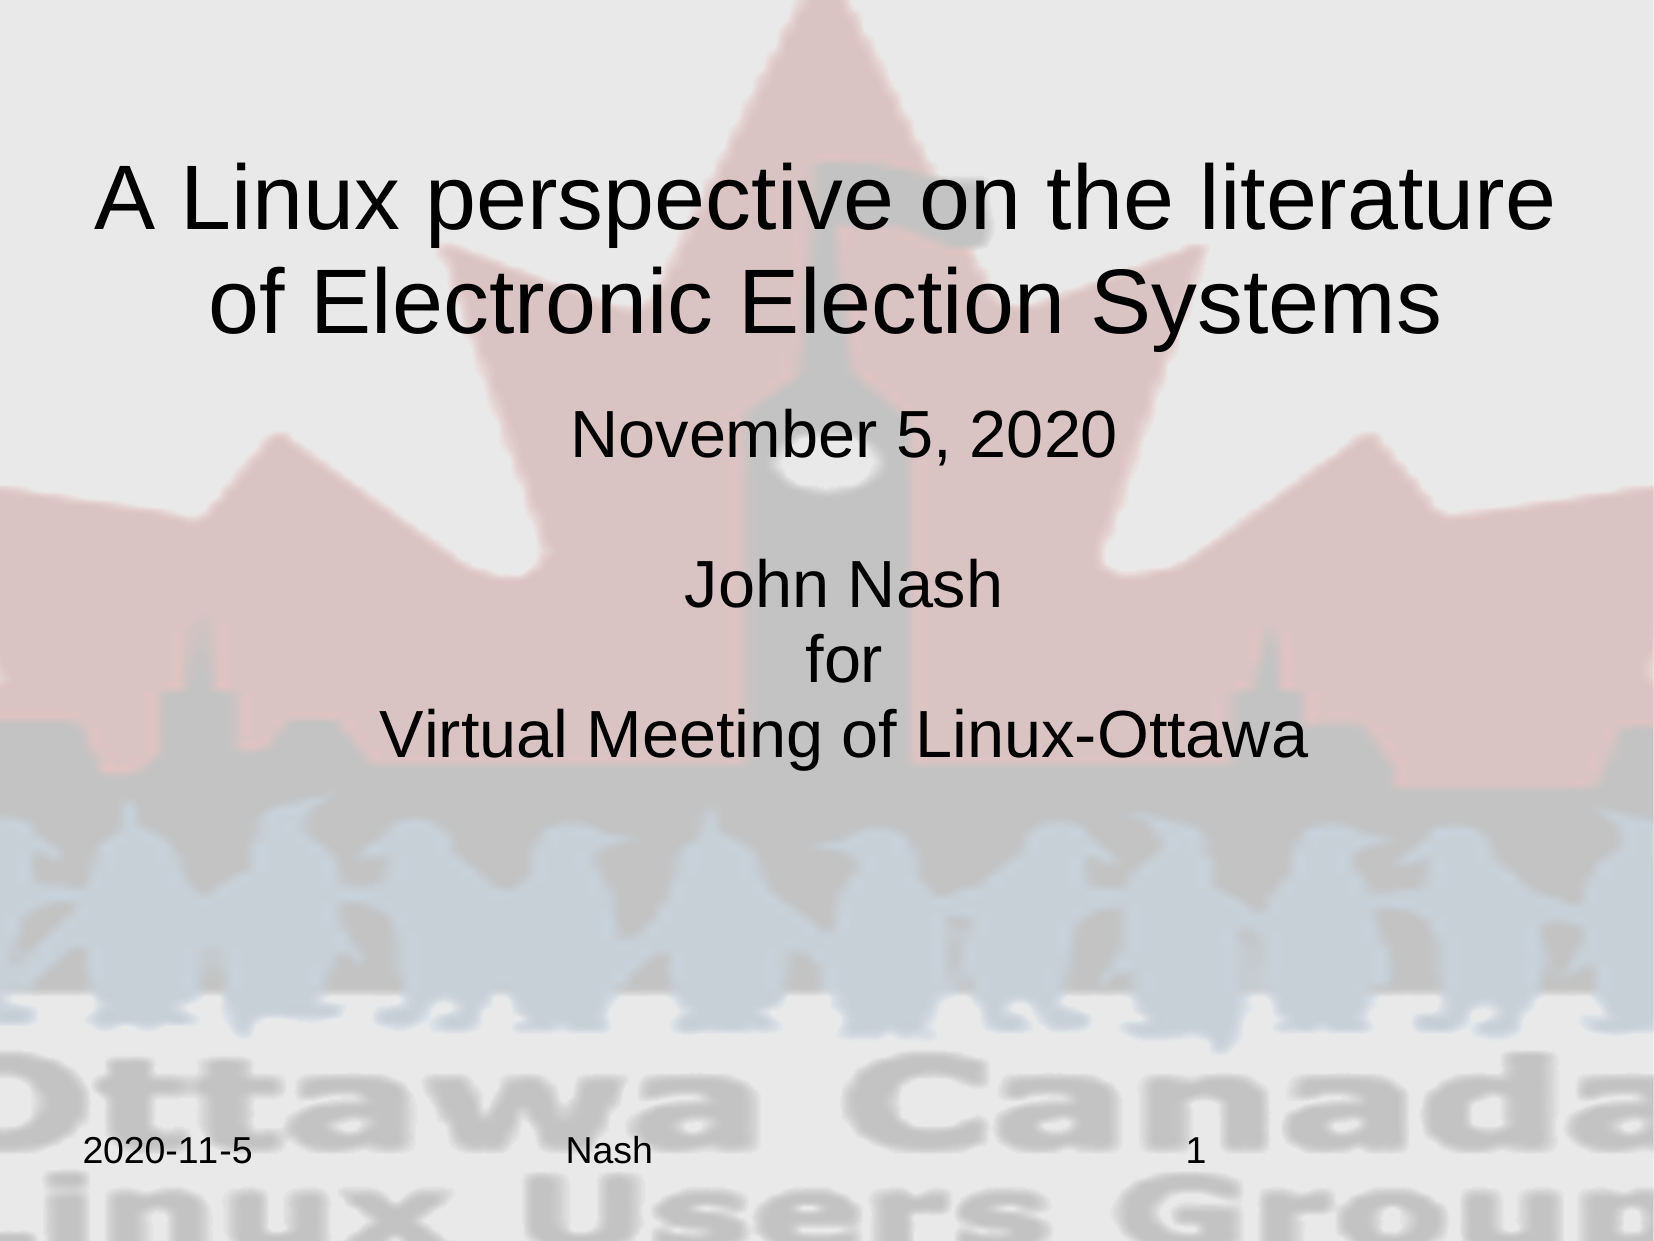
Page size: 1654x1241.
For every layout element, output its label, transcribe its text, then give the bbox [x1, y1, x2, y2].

title A Linux perspective on the literature of Electronic Election Systems [82, 144, 1571, 352]
picture [0, 0, 1654, 1241]
subtitle November 5, 2020 John Nash for Virtual Meeting of Linux-Ottawa [100, 330, 1589, 981]
